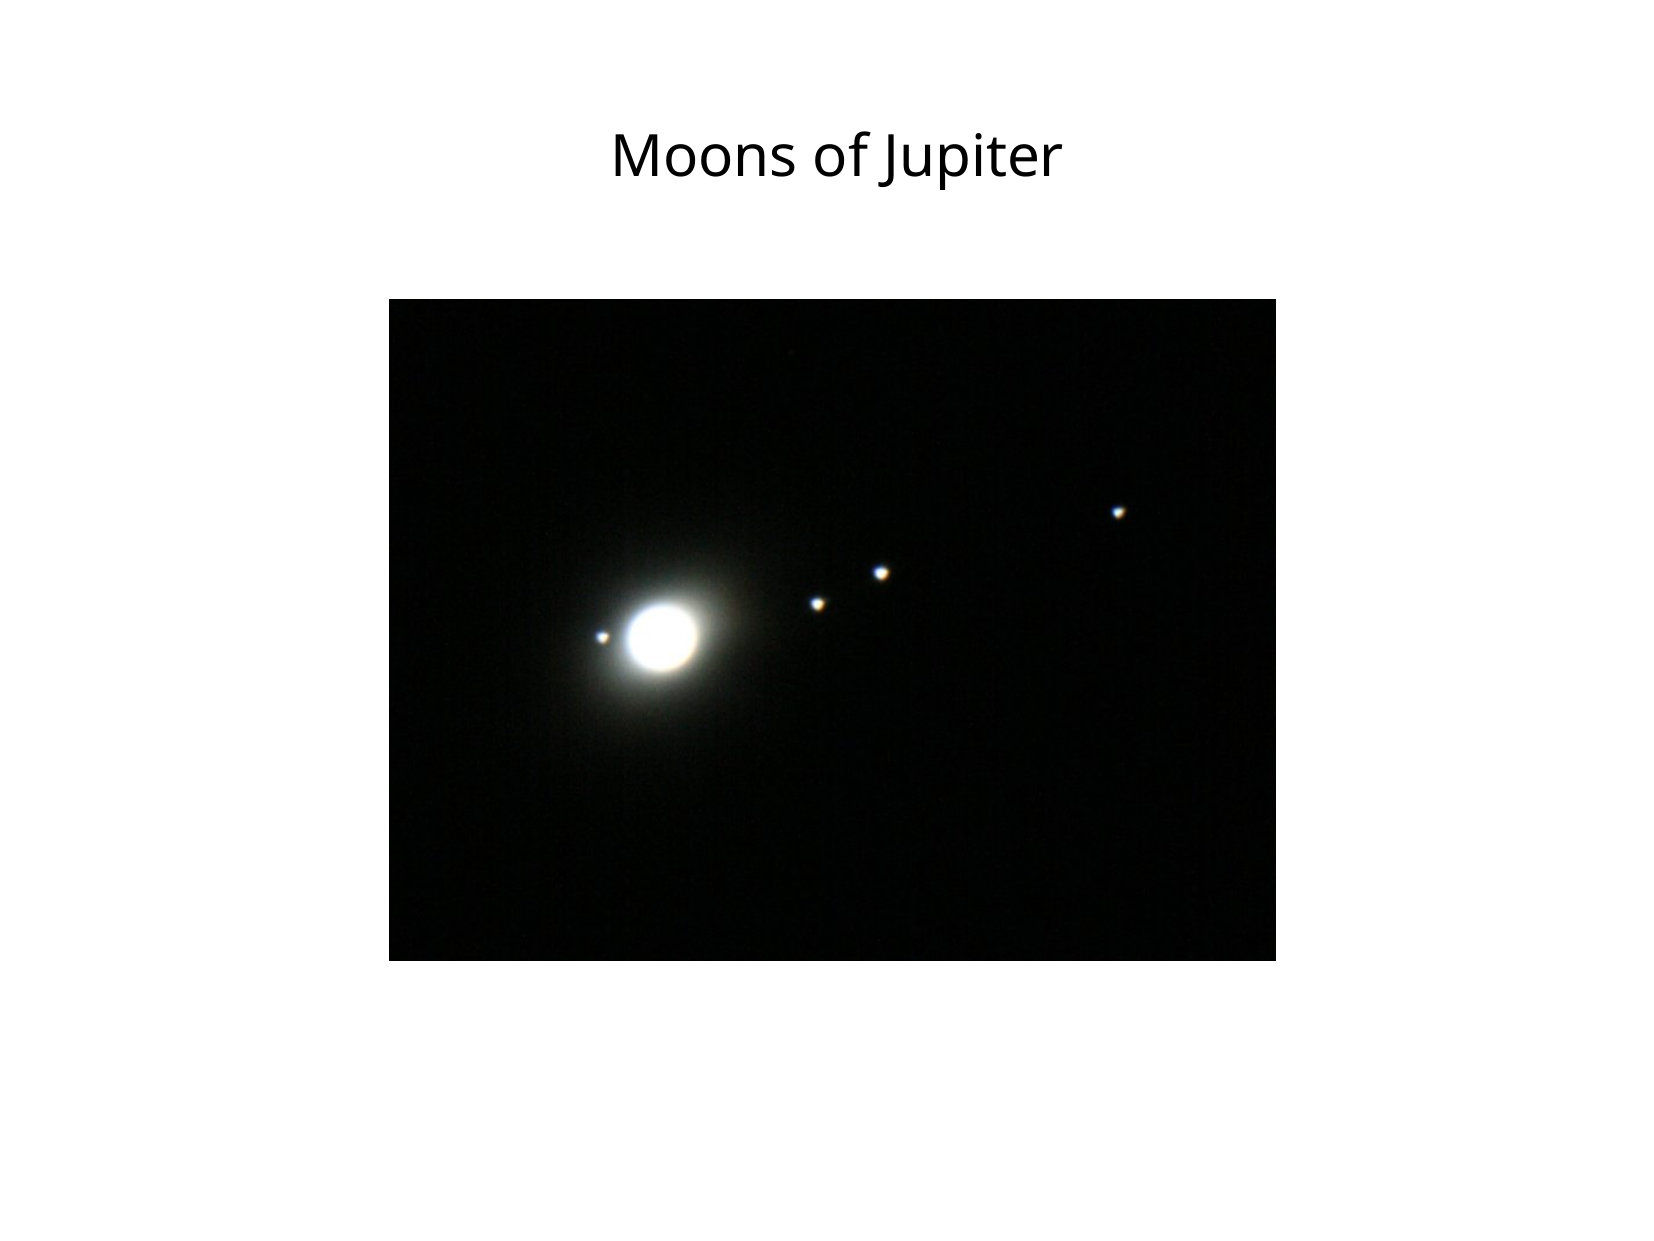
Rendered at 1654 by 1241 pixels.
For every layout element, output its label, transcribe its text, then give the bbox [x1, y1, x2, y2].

picture [389, 299, 1276, 961]
title Moons of Jupiter [82, 49, 1571, 257]
